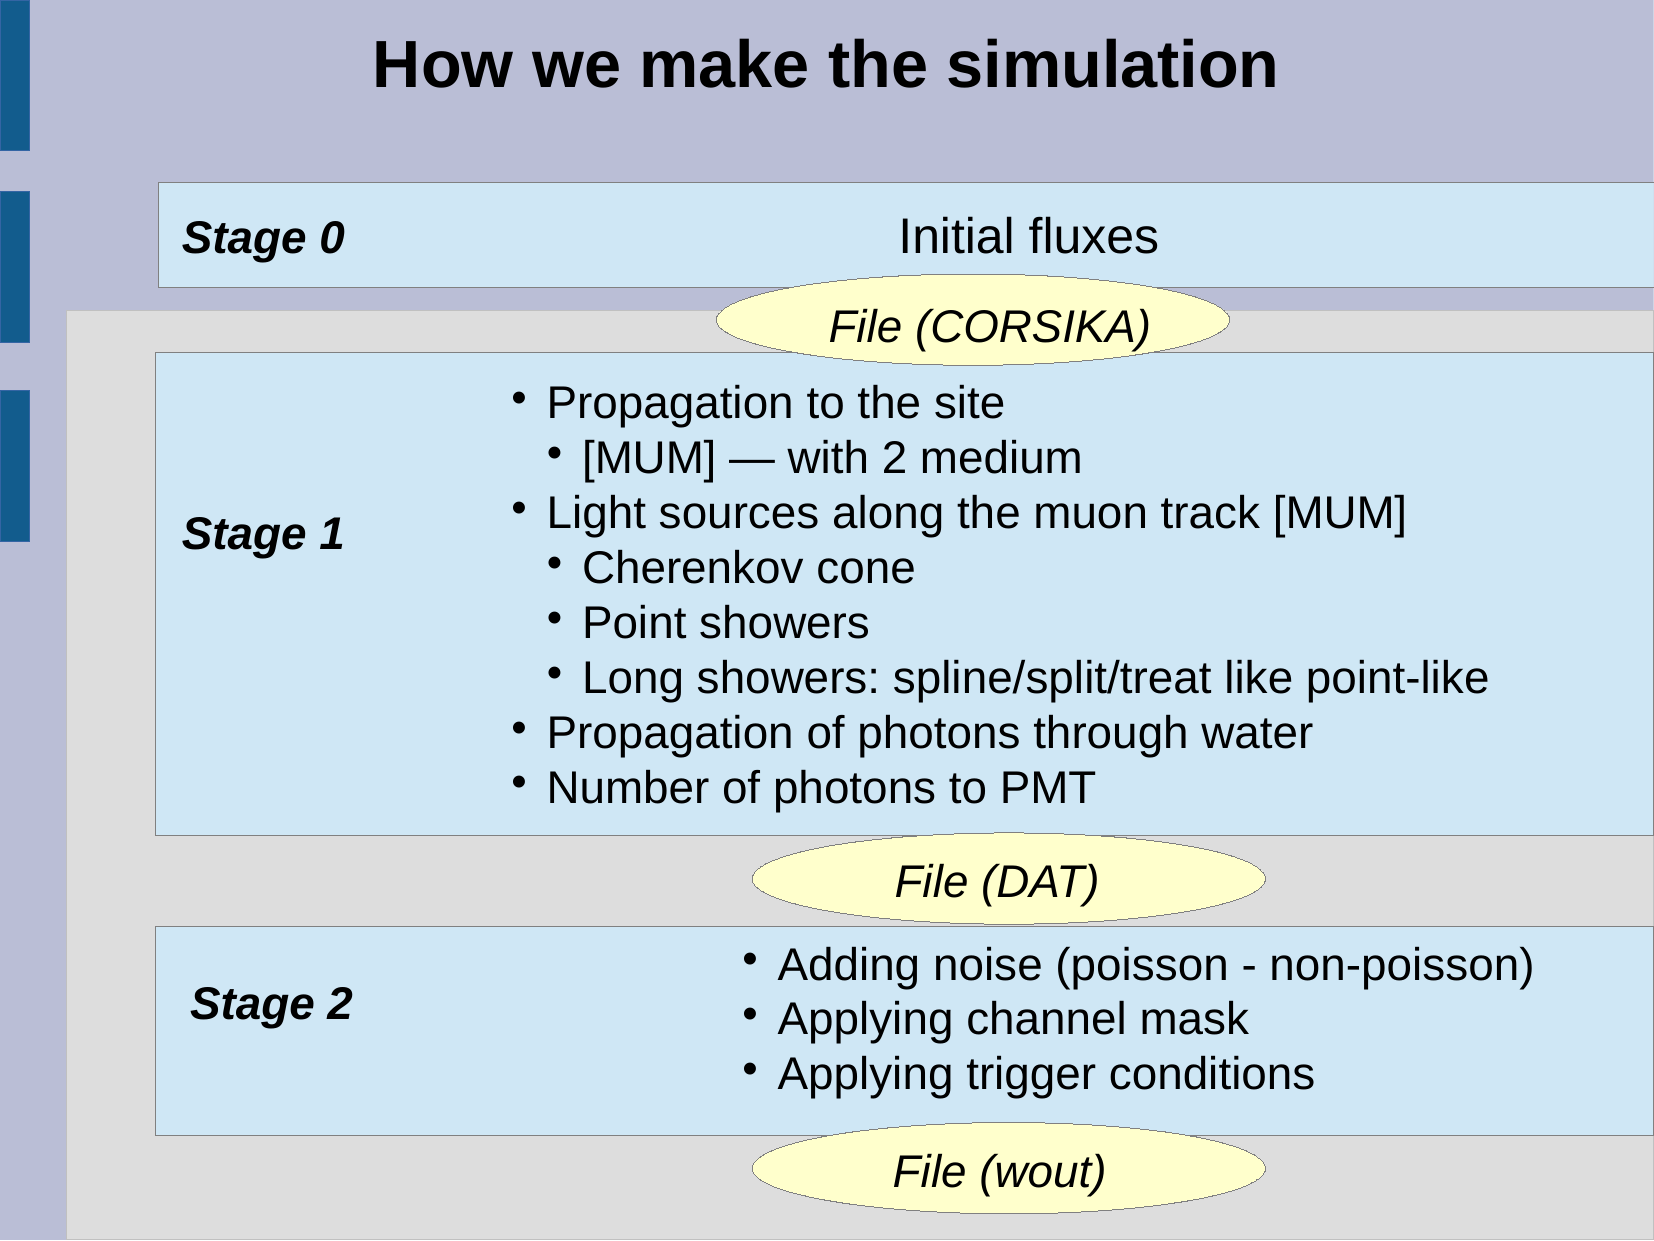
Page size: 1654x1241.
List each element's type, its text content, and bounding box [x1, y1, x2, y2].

text_box Stage 1 [167, 496, 362, 570]
text_box How we make the simulation [358, 13, 1306, 182]
text_box Stage 2 [175, 965, 371, 1040]
text_box File (CORSIKA) [813, 289, 1171, 363]
text_box Propagation to the site [MUM] — with 2 medium Light sources along the muon track [MUM] Cherenkov cone Point showers Long showers: spline/split/treat like point-like Propagation of photons through water Number of photons to PMT [496, 365, 1517, 835]
text_box Initial fluxes [883, 196, 1178, 274]
text_box Stage 0 [167, 200, 362, 275]
text_box File (wout) [877, 1134, 1125, 1208]
text_box [155, 182, 1654, 925]
text_box File (DAT) [879, 843, 1118, 917]
text_box [155, 926, 1654, 1214]
text_box Adding noise (poisson - non-poisson) Applying channel mask Applying trigger conditions [727, 926, 1559, 1113]
text_box [1171, 290, 1230, 349]
